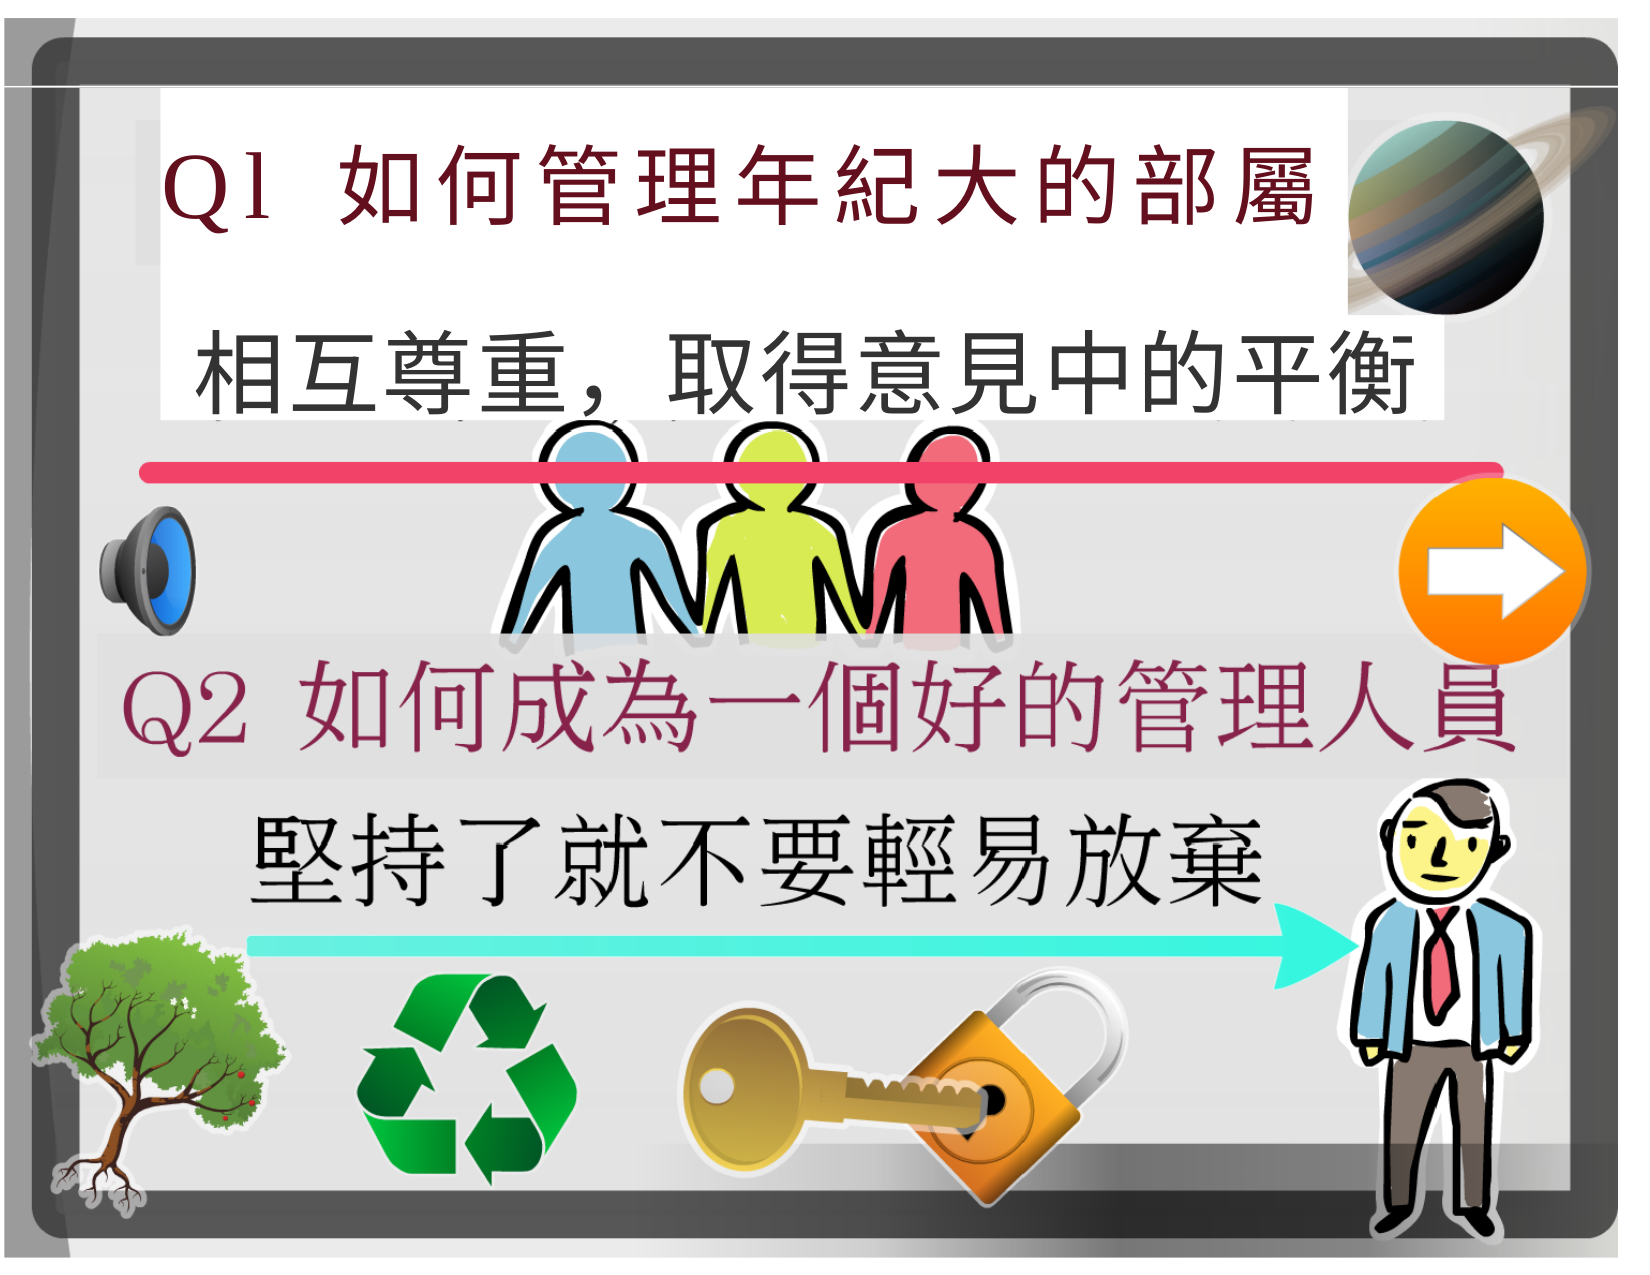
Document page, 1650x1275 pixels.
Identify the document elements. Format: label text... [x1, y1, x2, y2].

text_box 相互尊重，取得意見中的平衡 [191, 315, 1424, 428]
text_box Ql 如何管理年紀大的部屬 [159, 123, 1337, 240]
